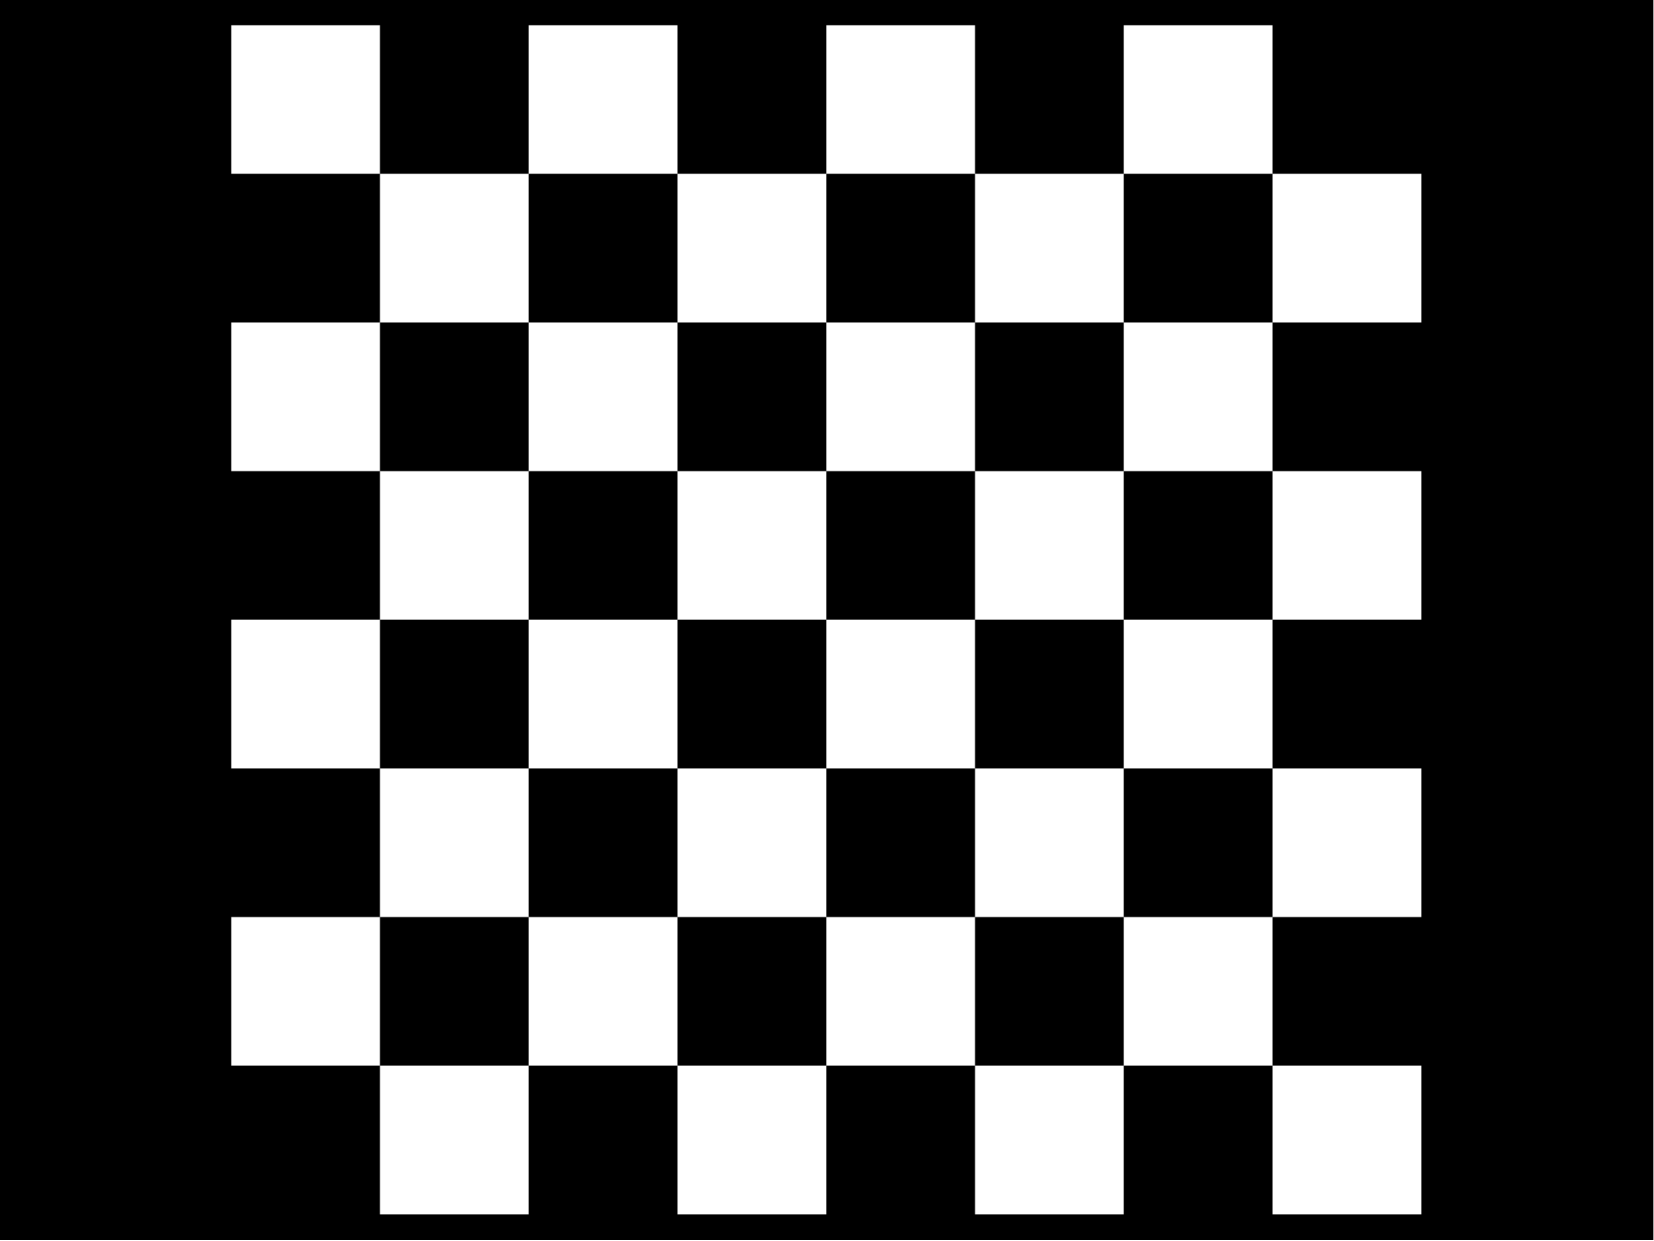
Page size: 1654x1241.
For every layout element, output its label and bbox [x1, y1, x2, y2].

picture [224, 18, 1429, 1222]
